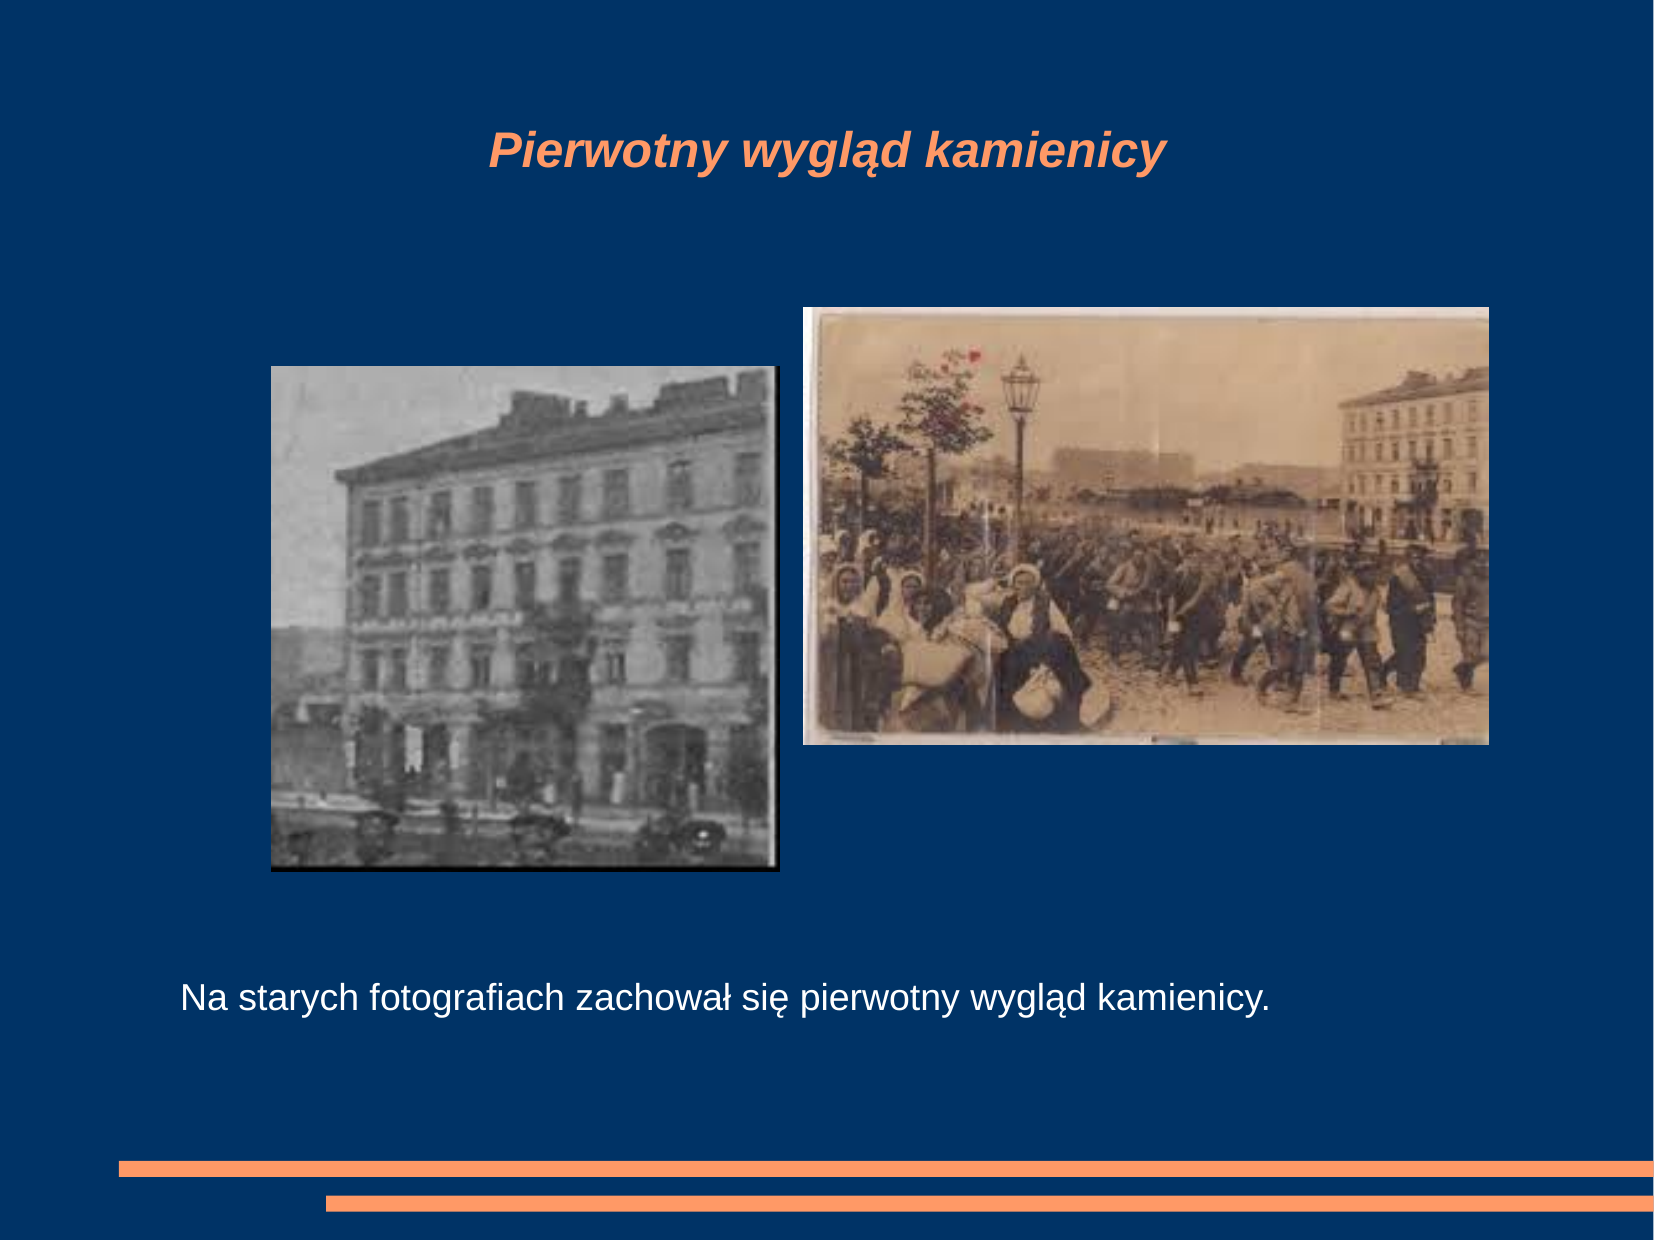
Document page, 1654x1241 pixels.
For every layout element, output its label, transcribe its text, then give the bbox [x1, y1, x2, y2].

text_box Na starych fotografiach zachował się pierwotny wygląd kamienicy. [165, 968, 1283, 1026]
picture [271, 366, 780, 872]
title Pierwotny wygląd kamienicy [121, 46, 1534, 254]
picture [803, 307, 1489, 745]
